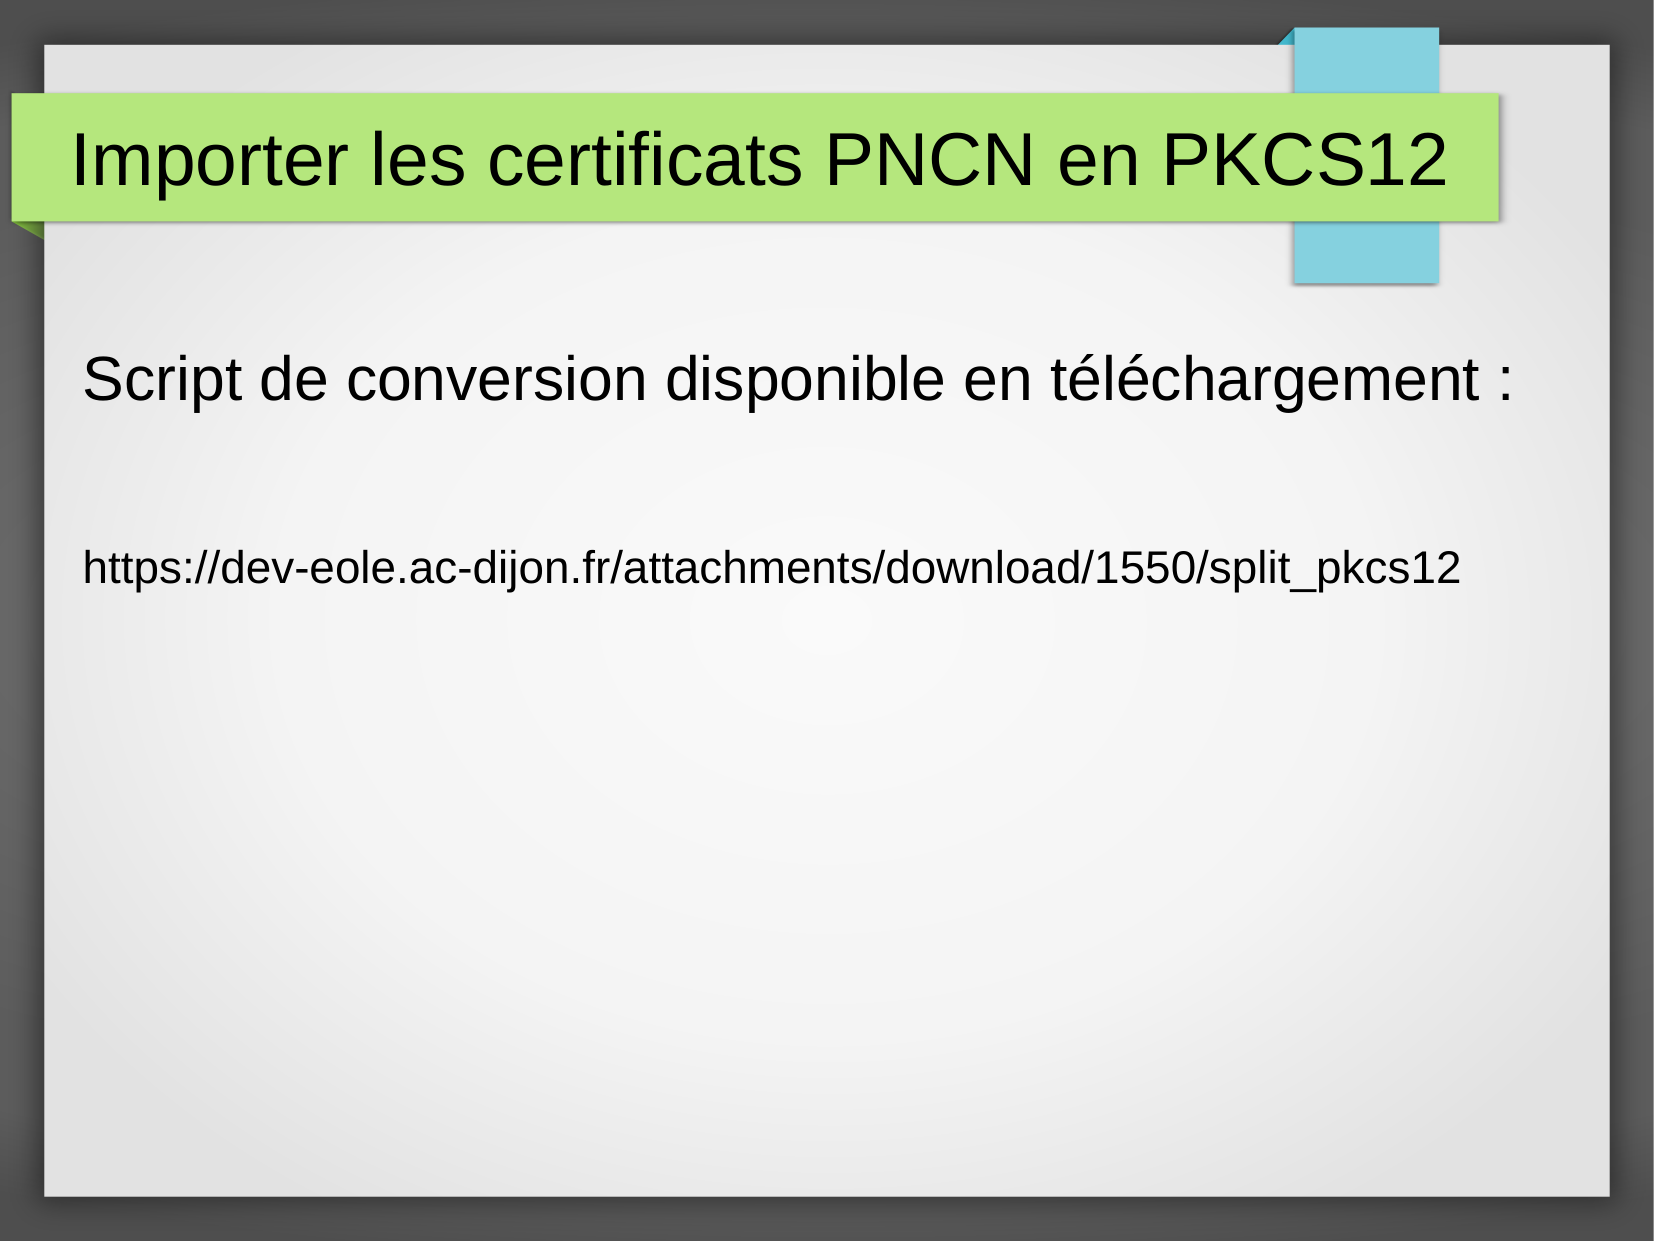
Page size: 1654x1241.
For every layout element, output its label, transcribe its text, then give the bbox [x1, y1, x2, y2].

list Script de conversion disponible en téléchargement : https://dev-eole.ac-dijon.fr/attachments/download/1550/split_pkcs12 [82, 343, 1538, 1063]
title Importer les certificats PNCN en PKCS12 [70, 75, 1477, 244]
picture [0, 0, 1654, 1241]
